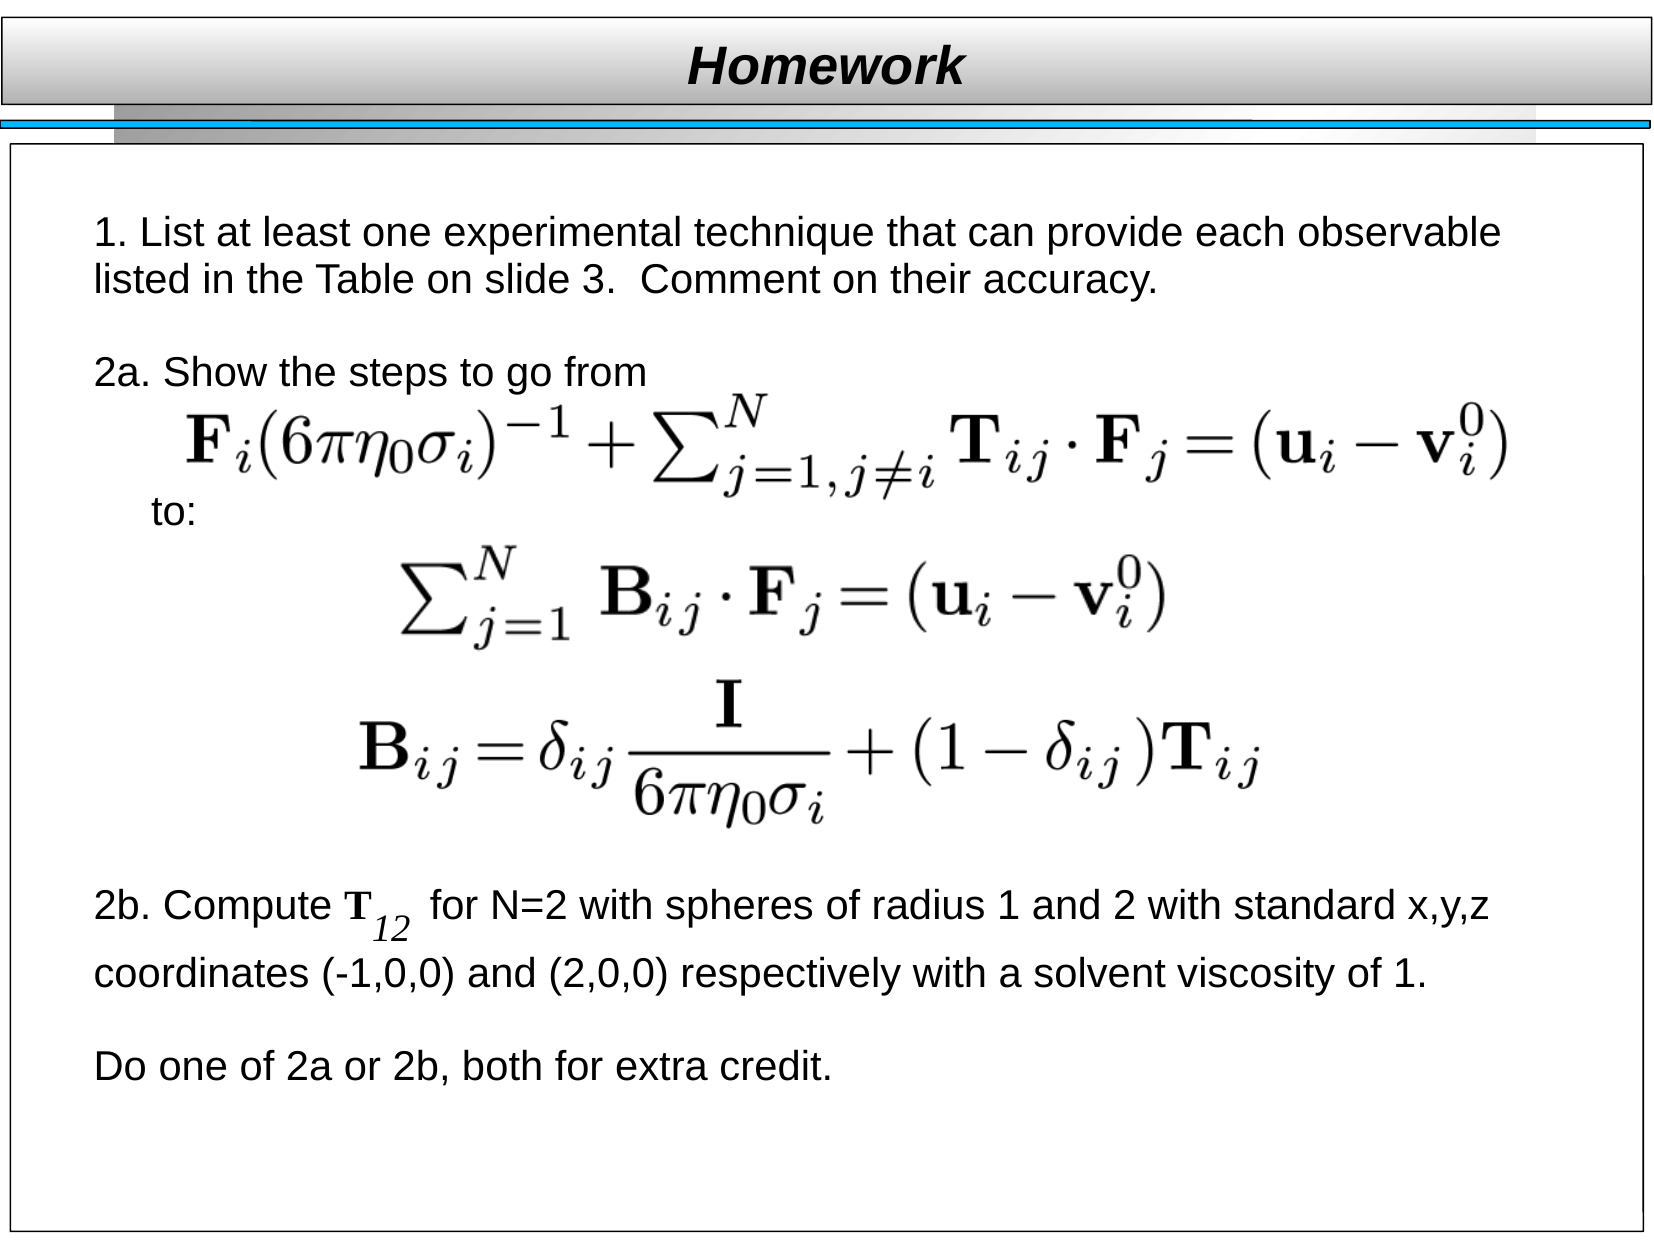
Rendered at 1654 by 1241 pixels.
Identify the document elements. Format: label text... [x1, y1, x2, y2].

picture [385, 539, 1246, 661]
picture [350, 662, 1281, 841]
text_box [0, 120, 1651, 129]
text_box [71, 201, 78, 1241]
picture [162, 390, 1548, 504]
text_box Homework [1, 17, 1652, 105]
text_box 1. List at least one experimental technique that can provide each observable listed in the Table on slide 3. Comment on their accuracy. 2a. Show the steps to go from to: 2b. Compute T12 for N=2 with spheres of radius 1 and 2 with standard x,y,z coordinates (-1,0,0) and (2,0,0) respectively with a solvent viscosity of 1. Do one of 2a or 2b, both for extra credit. [78, 201, 1576, 1241]
